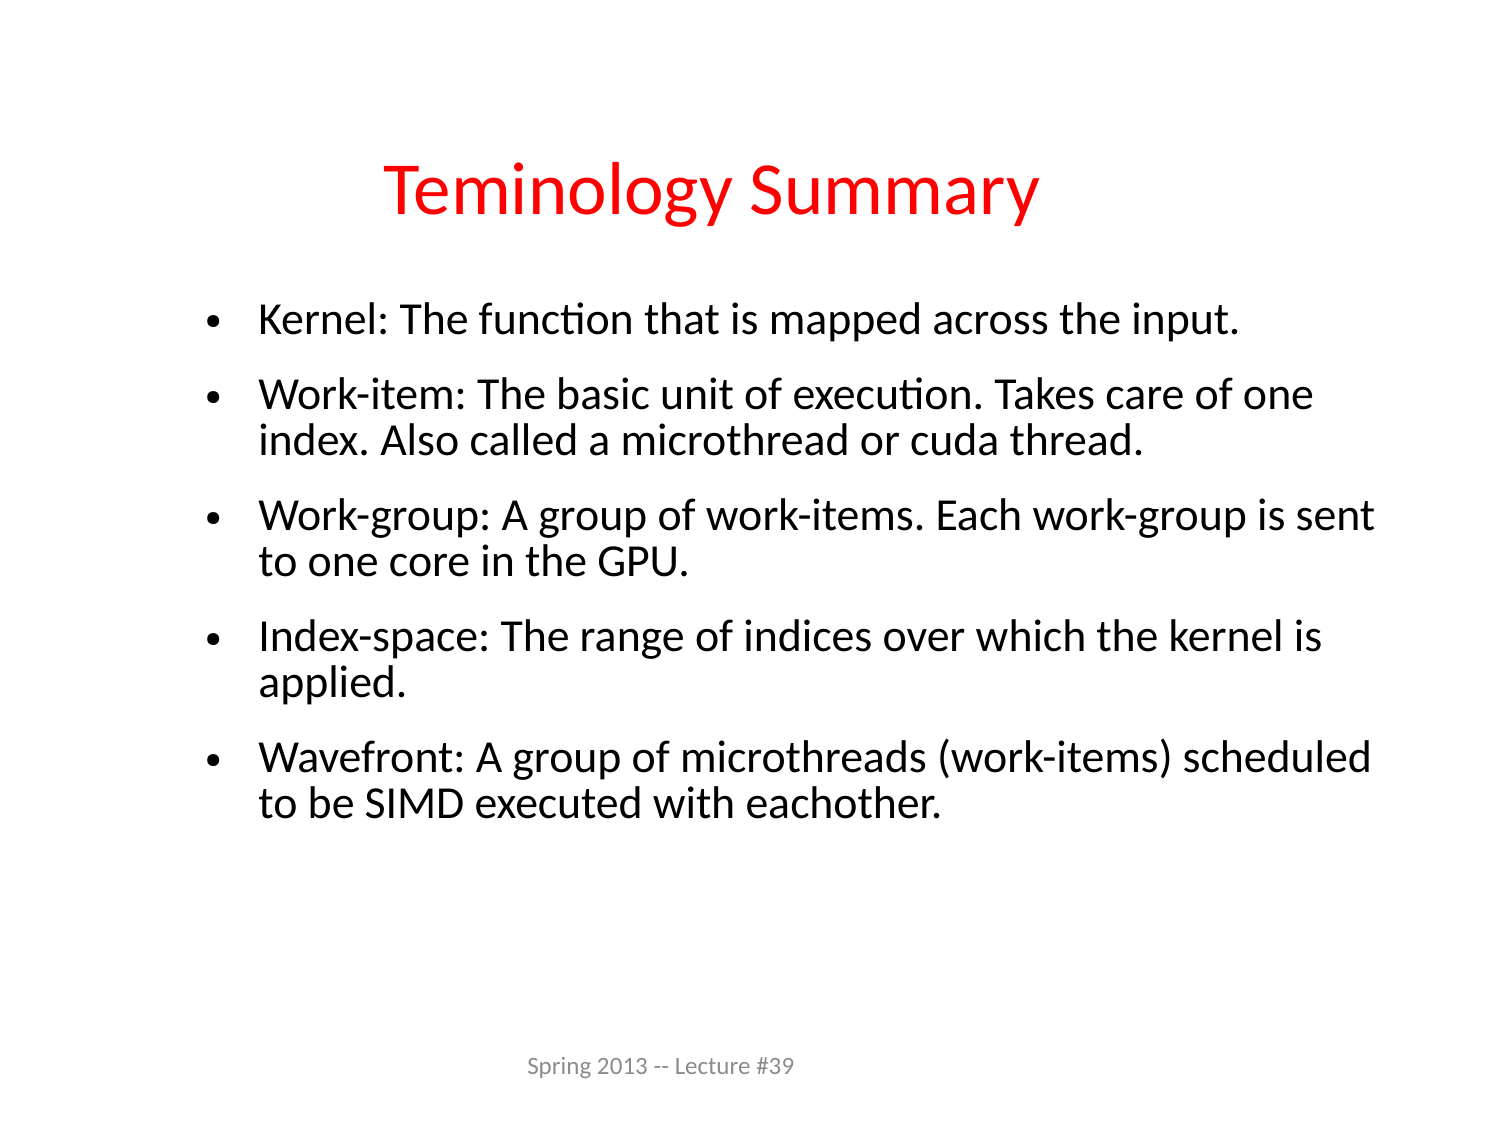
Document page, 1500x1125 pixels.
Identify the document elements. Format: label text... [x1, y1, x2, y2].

list Kernel: The function that is mapped across the input. Work-item: The basic unit of execution. Takes care of one index. Also called a microthread or cuda thread. Work-group: A group of work-items. Each work-group is sent to one core in the GPU. Index-space: The range of indices over which the kernel is applied. Wavefront: A group of microthreads (work-items) scheduled to be SIMD executed with eachother. [187, 299, 1388, 976]
title Teminology Summary [75, 75, 1351, 317]
